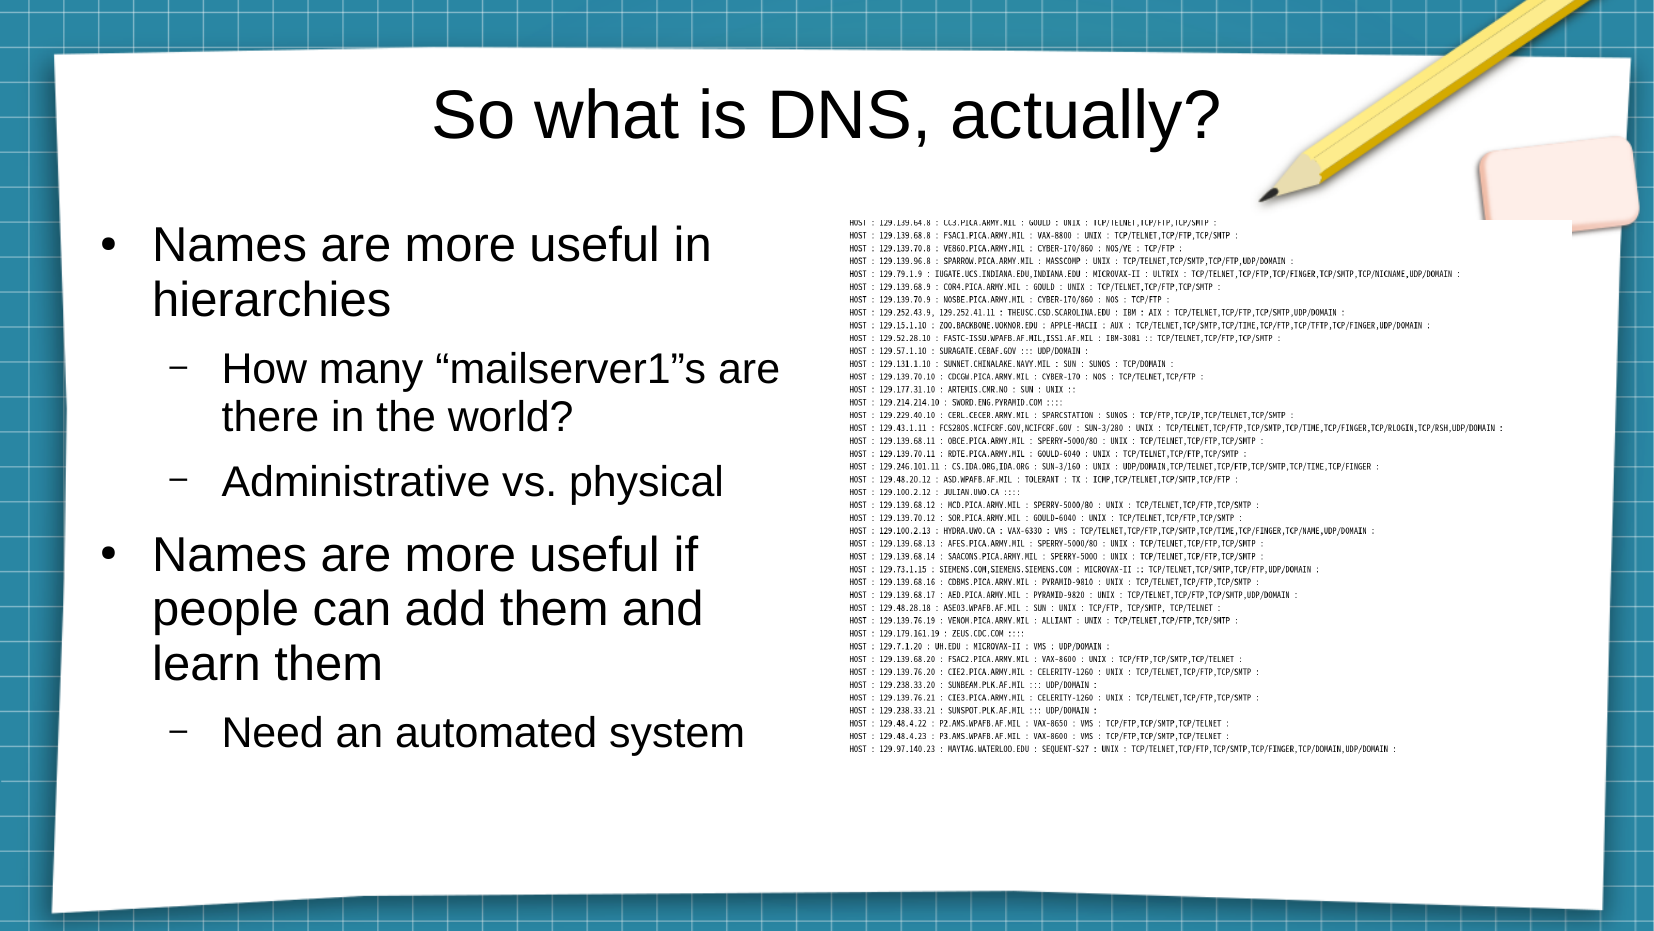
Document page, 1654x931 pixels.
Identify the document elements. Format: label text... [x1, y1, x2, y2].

title So what is DNS, actually? [82, 37, 1571, 193]
list Names are more useful in hierarchies How many “mailserver1”s are there in the world? Administrative vs. physical Names are more useful if people can add them and learn them Need an automated system [82, 217, 809, 758]
picture [0, 0, 1654, 931]
